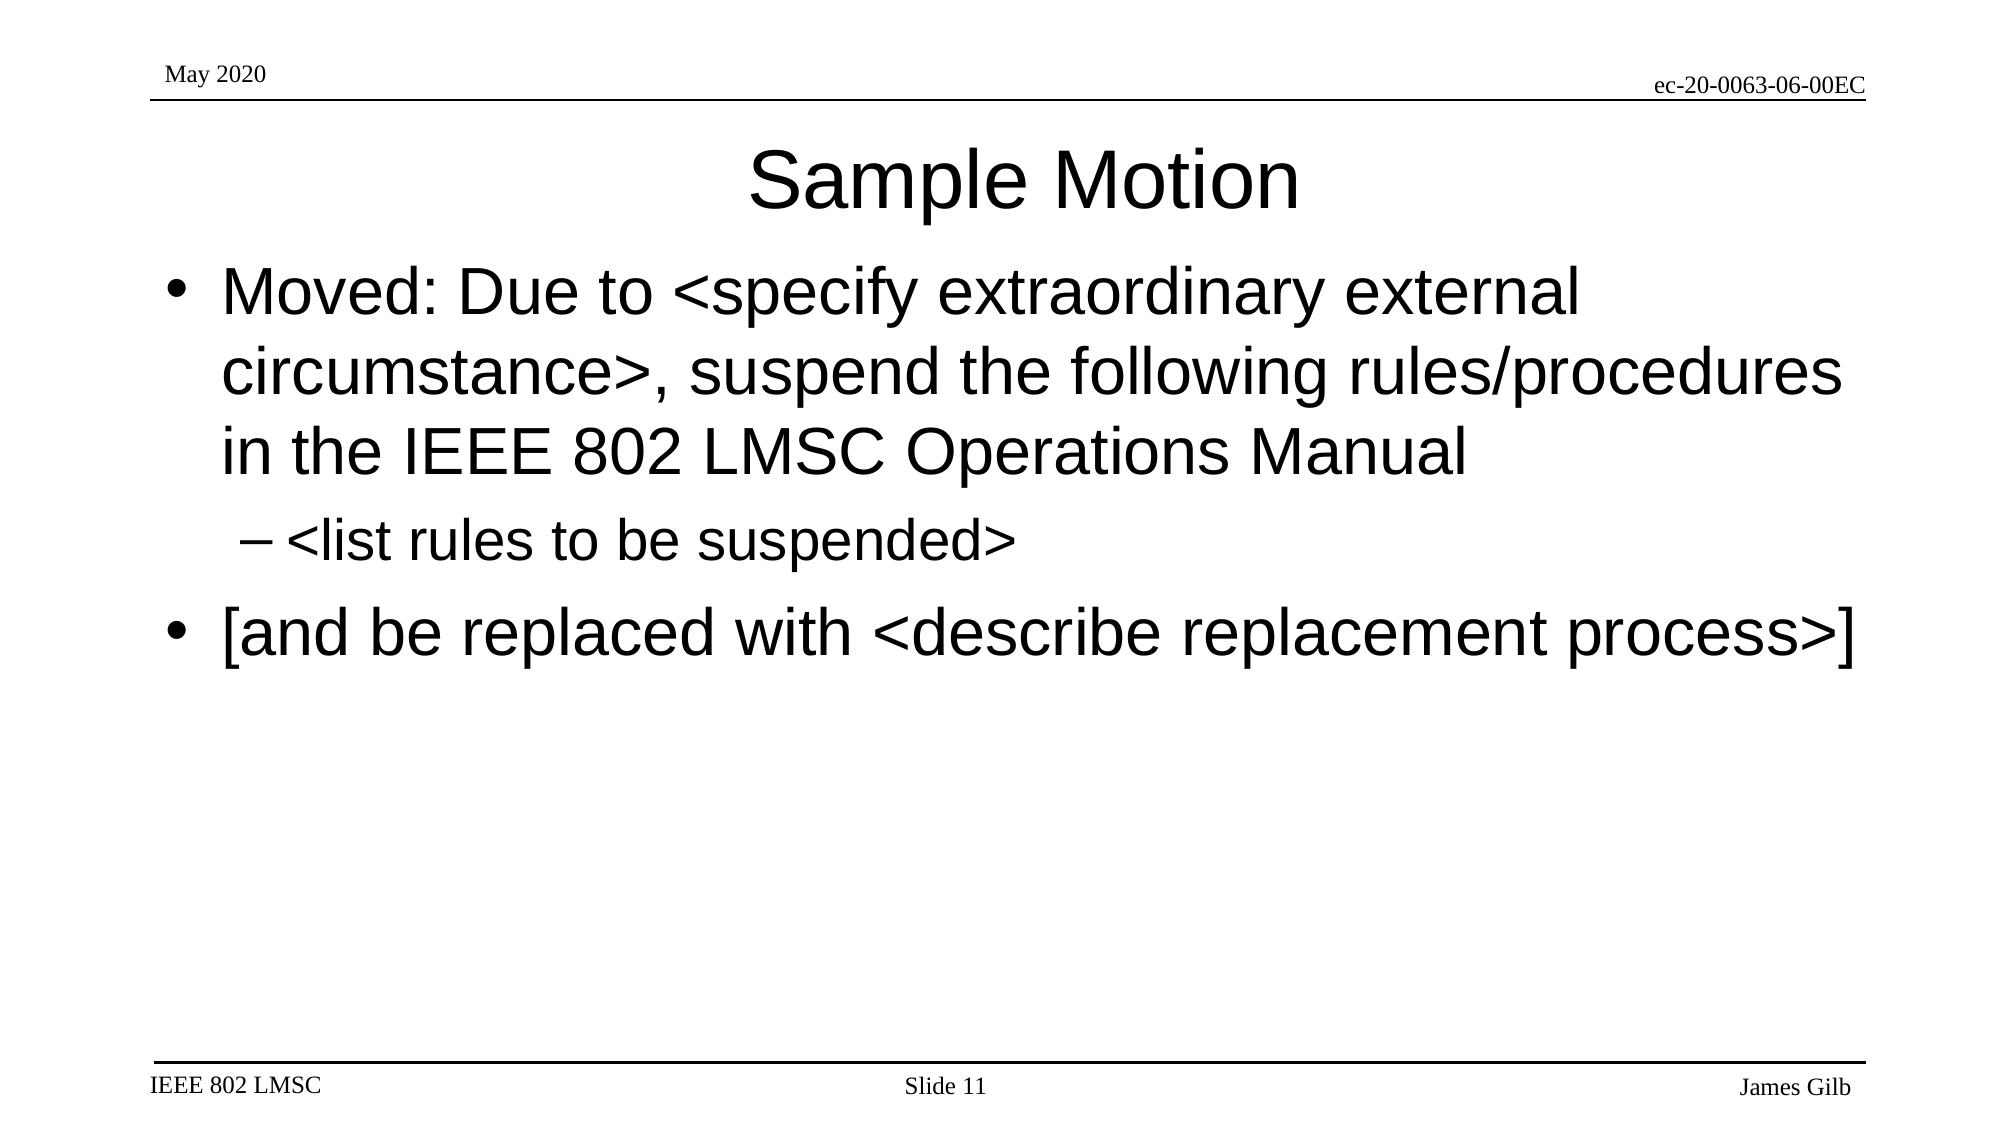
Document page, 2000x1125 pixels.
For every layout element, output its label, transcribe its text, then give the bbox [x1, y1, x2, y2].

title Sample Motion [149, 112, 1900, 238]
list Moved: Due to <specify extraordinary external circumstance>, suspend the following rules/procedures in the IEEE 802 LMSC Operations Manual <list rules to be suspended> [and be replaced with <describe replacement process>] [149, 239, 1900, 1051]
